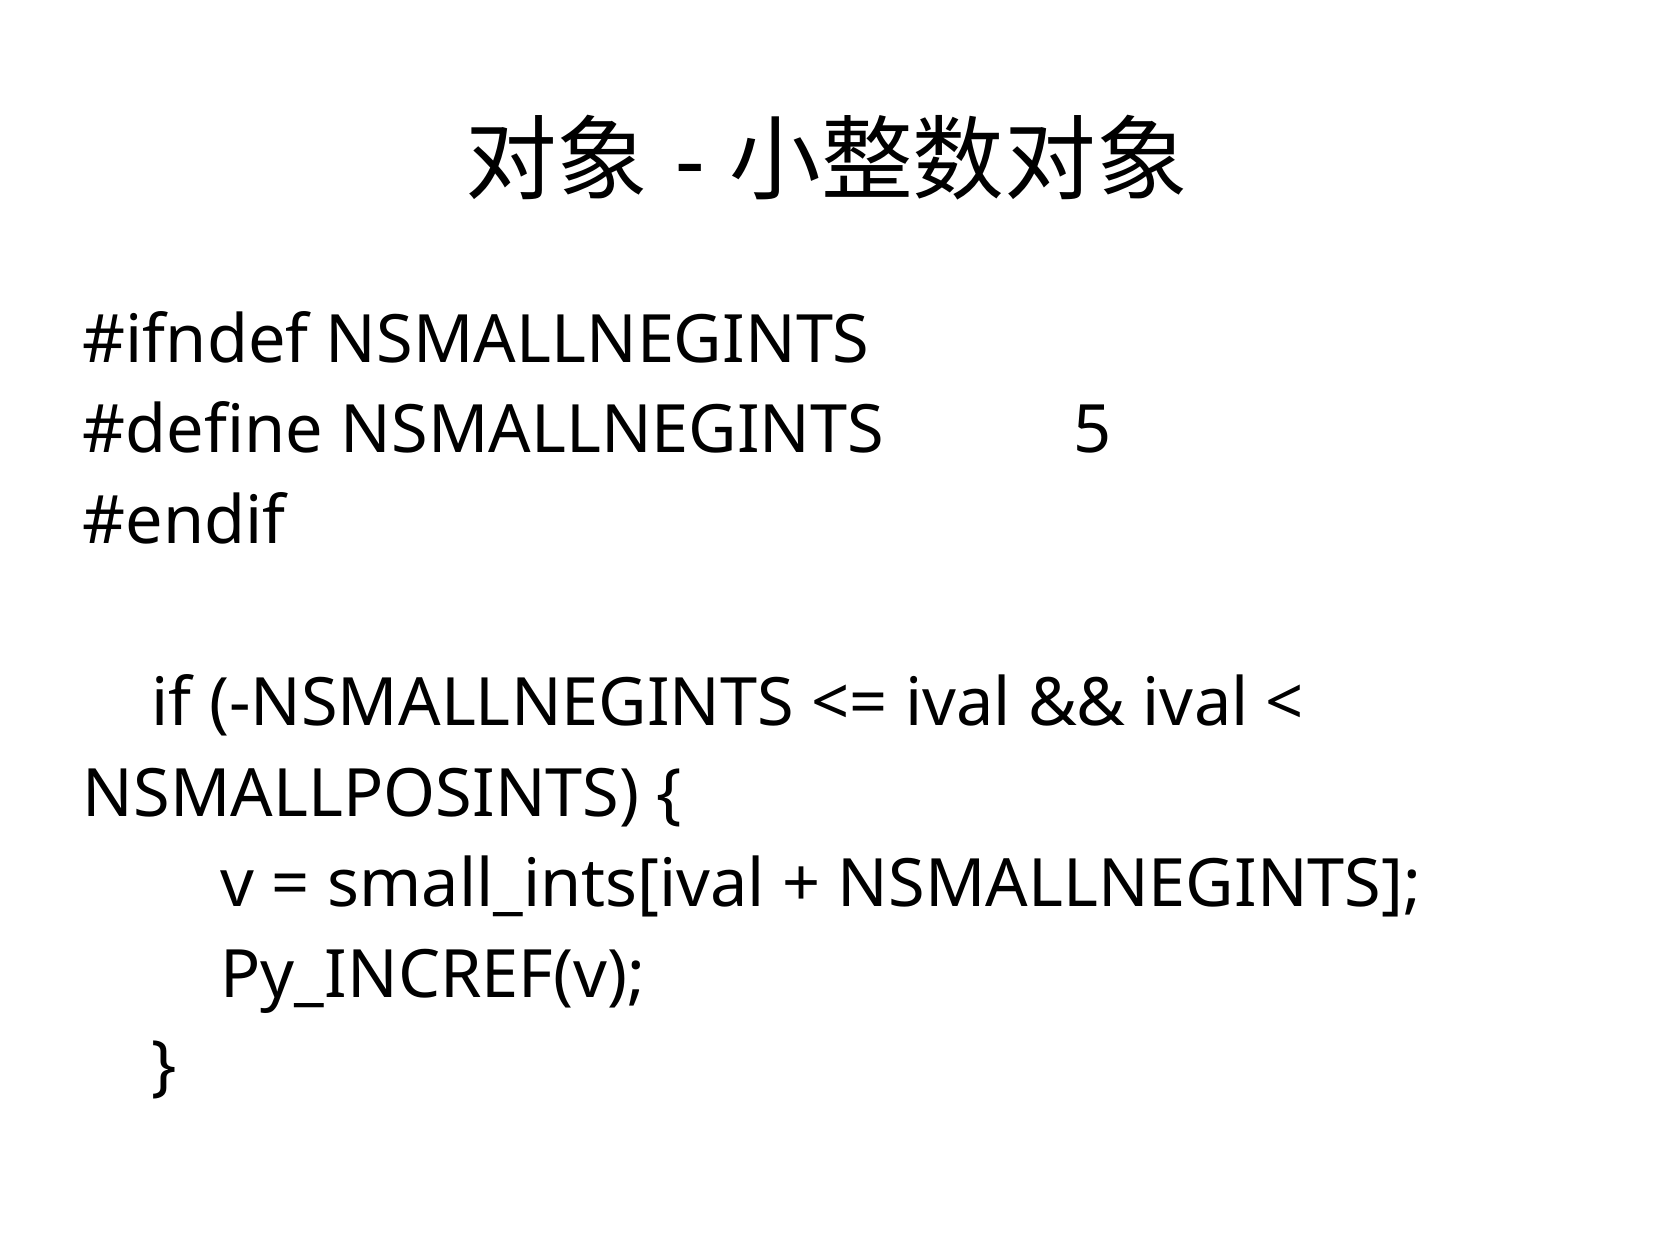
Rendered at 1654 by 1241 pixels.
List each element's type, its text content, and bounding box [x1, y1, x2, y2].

title 对象-小整数对象 [82, 56, 1571, 250]
subtitle #ifndef NSMALLNEGINTS #define NSMALLNEGINTS 5 #endif if (-NSMALLNEGINTS <= ival && ival < NSMALLPOSINTS) { v = small_ints[ival + NSMALLNEGINTS]; Py_INCREF(v); } [82, 297, 1571, 1102]
